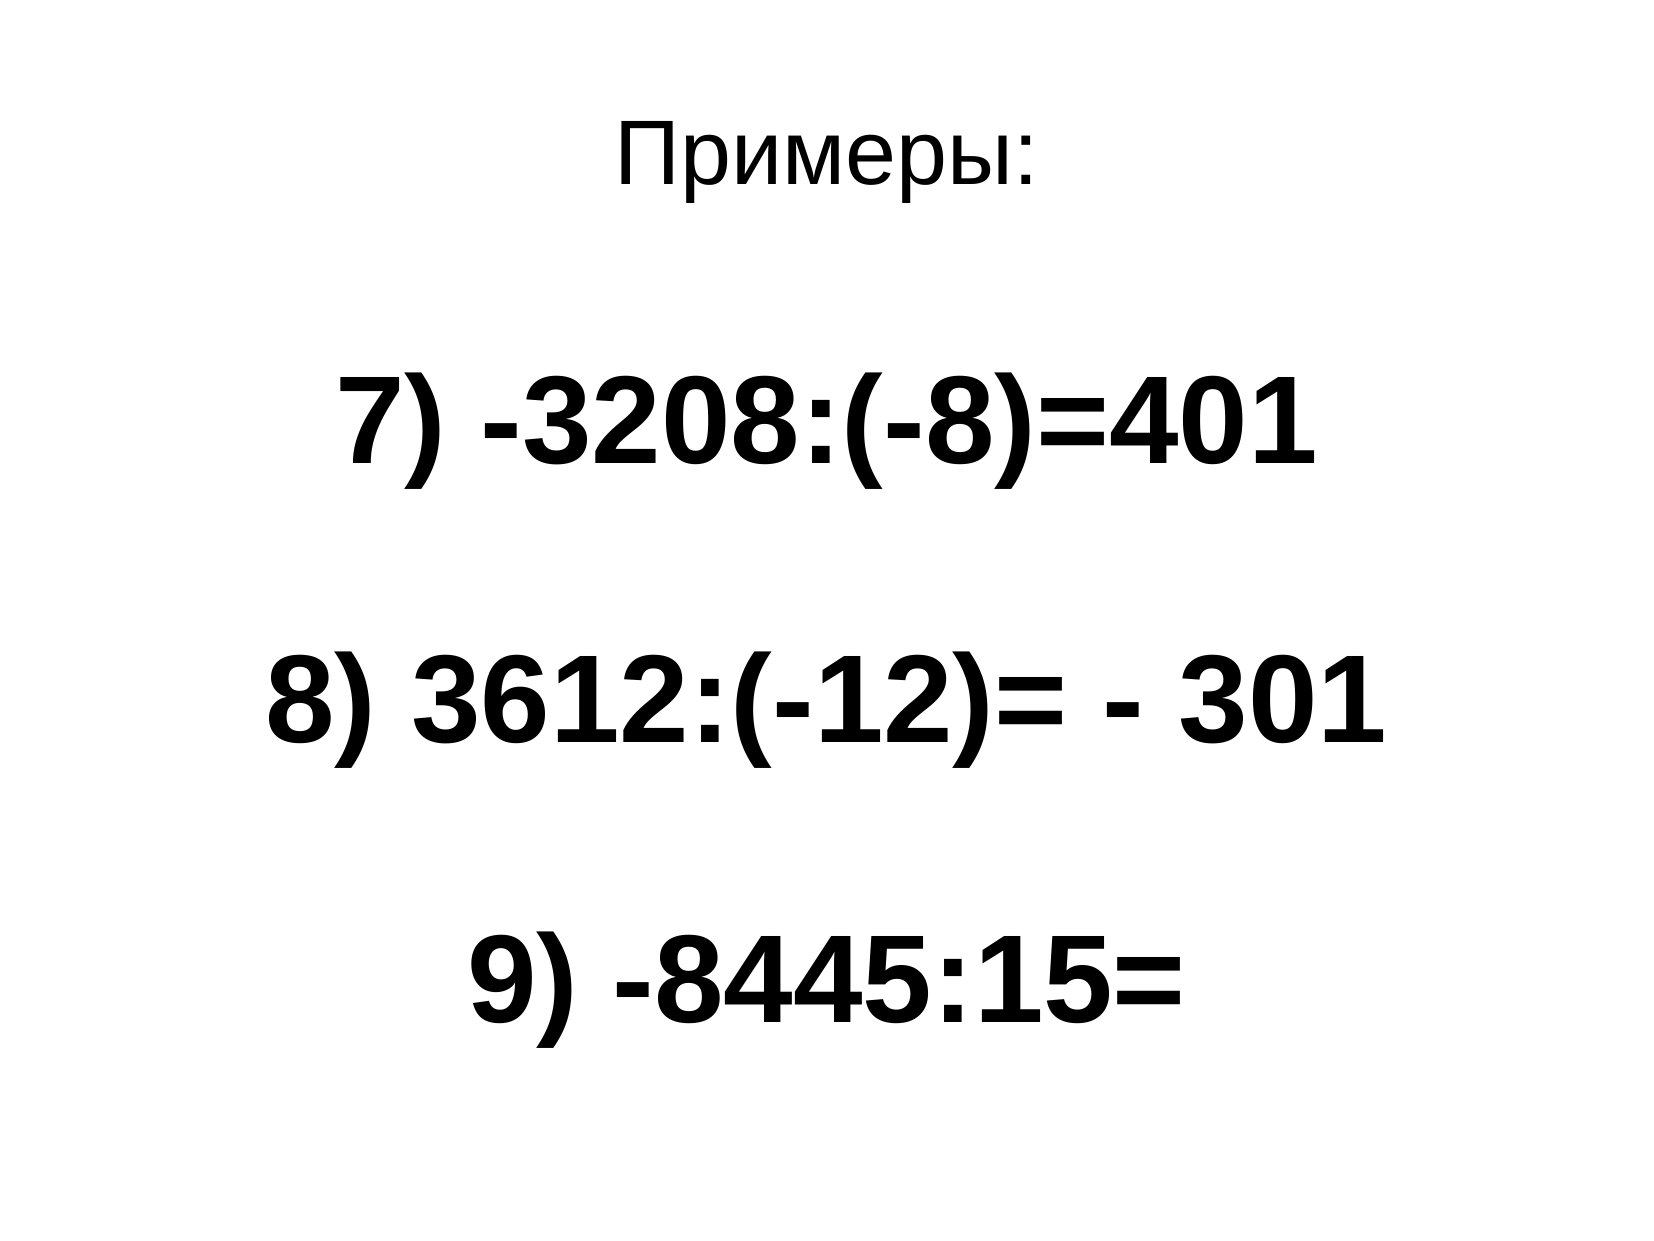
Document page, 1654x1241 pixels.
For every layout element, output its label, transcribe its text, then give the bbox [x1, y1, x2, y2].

subtitle 7) -3208:(-8)=401 8) 3612:(-12)= - 301 9) -8445:15= [82, 297, 1571, 1102]
title Примеры: [82, 56, 1571, 250]
